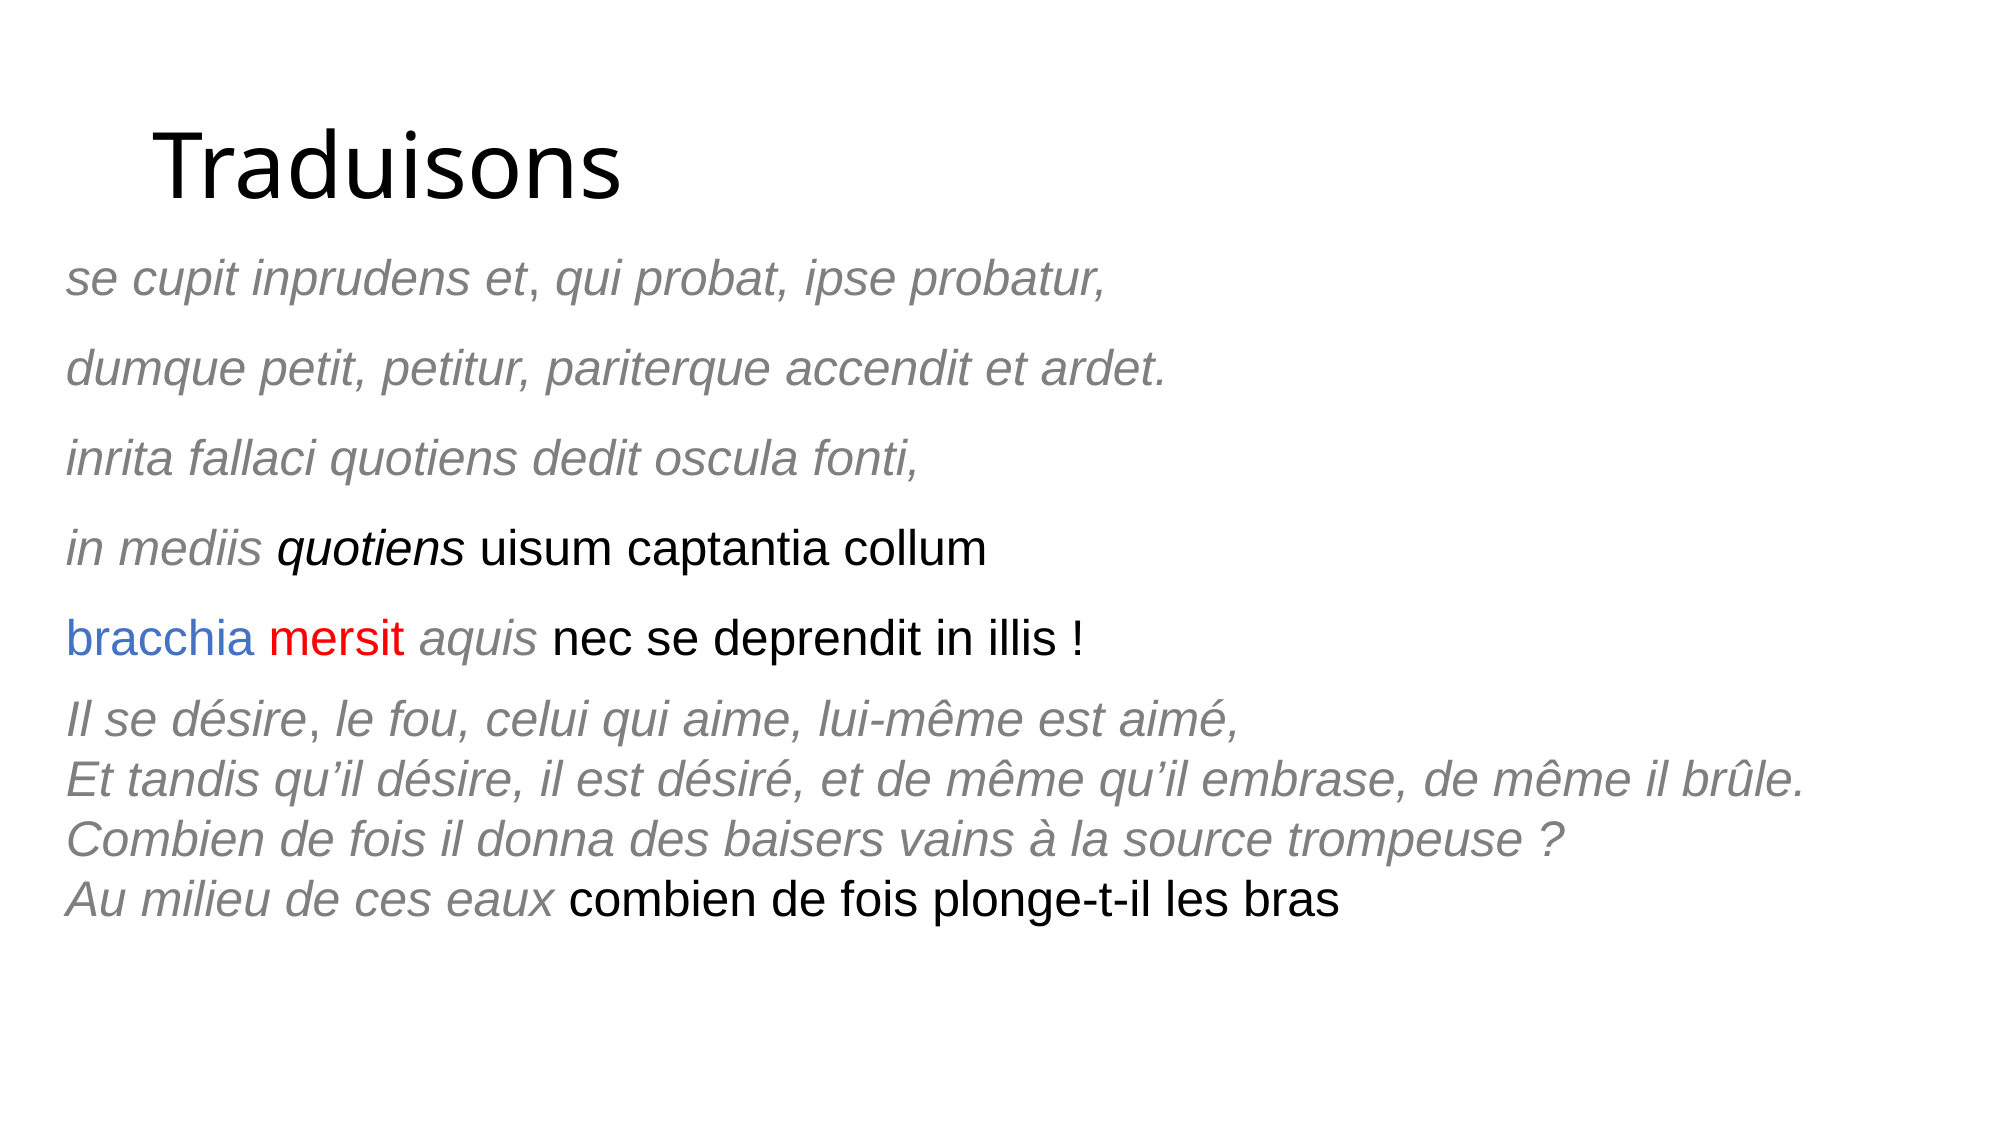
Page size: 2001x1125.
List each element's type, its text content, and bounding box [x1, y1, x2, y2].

list se cupit inprudens et, qui probat, ipse probatur, dumque petit, petitur, pariterque accendit et ardet. inrita fallaci quotiens dedit oscula fonti, in mediis quotiens uisum captantia collum bracchia mersit aquis nec se deprendit in illis ! Il se désire, le fou, celui qui aime, lui-même est aimé, Et tandis qu’il désire, il est désiré, et de même qu’il embrase, de même il brûle. Combien de fois il donna des baisers vains à la source trompeuse ? Au milieu de ces eaux combien de fois plonge-t-il les bras [50, 207, 2000, 1083]
title Traduisons [137, 59, 1863, 207]
